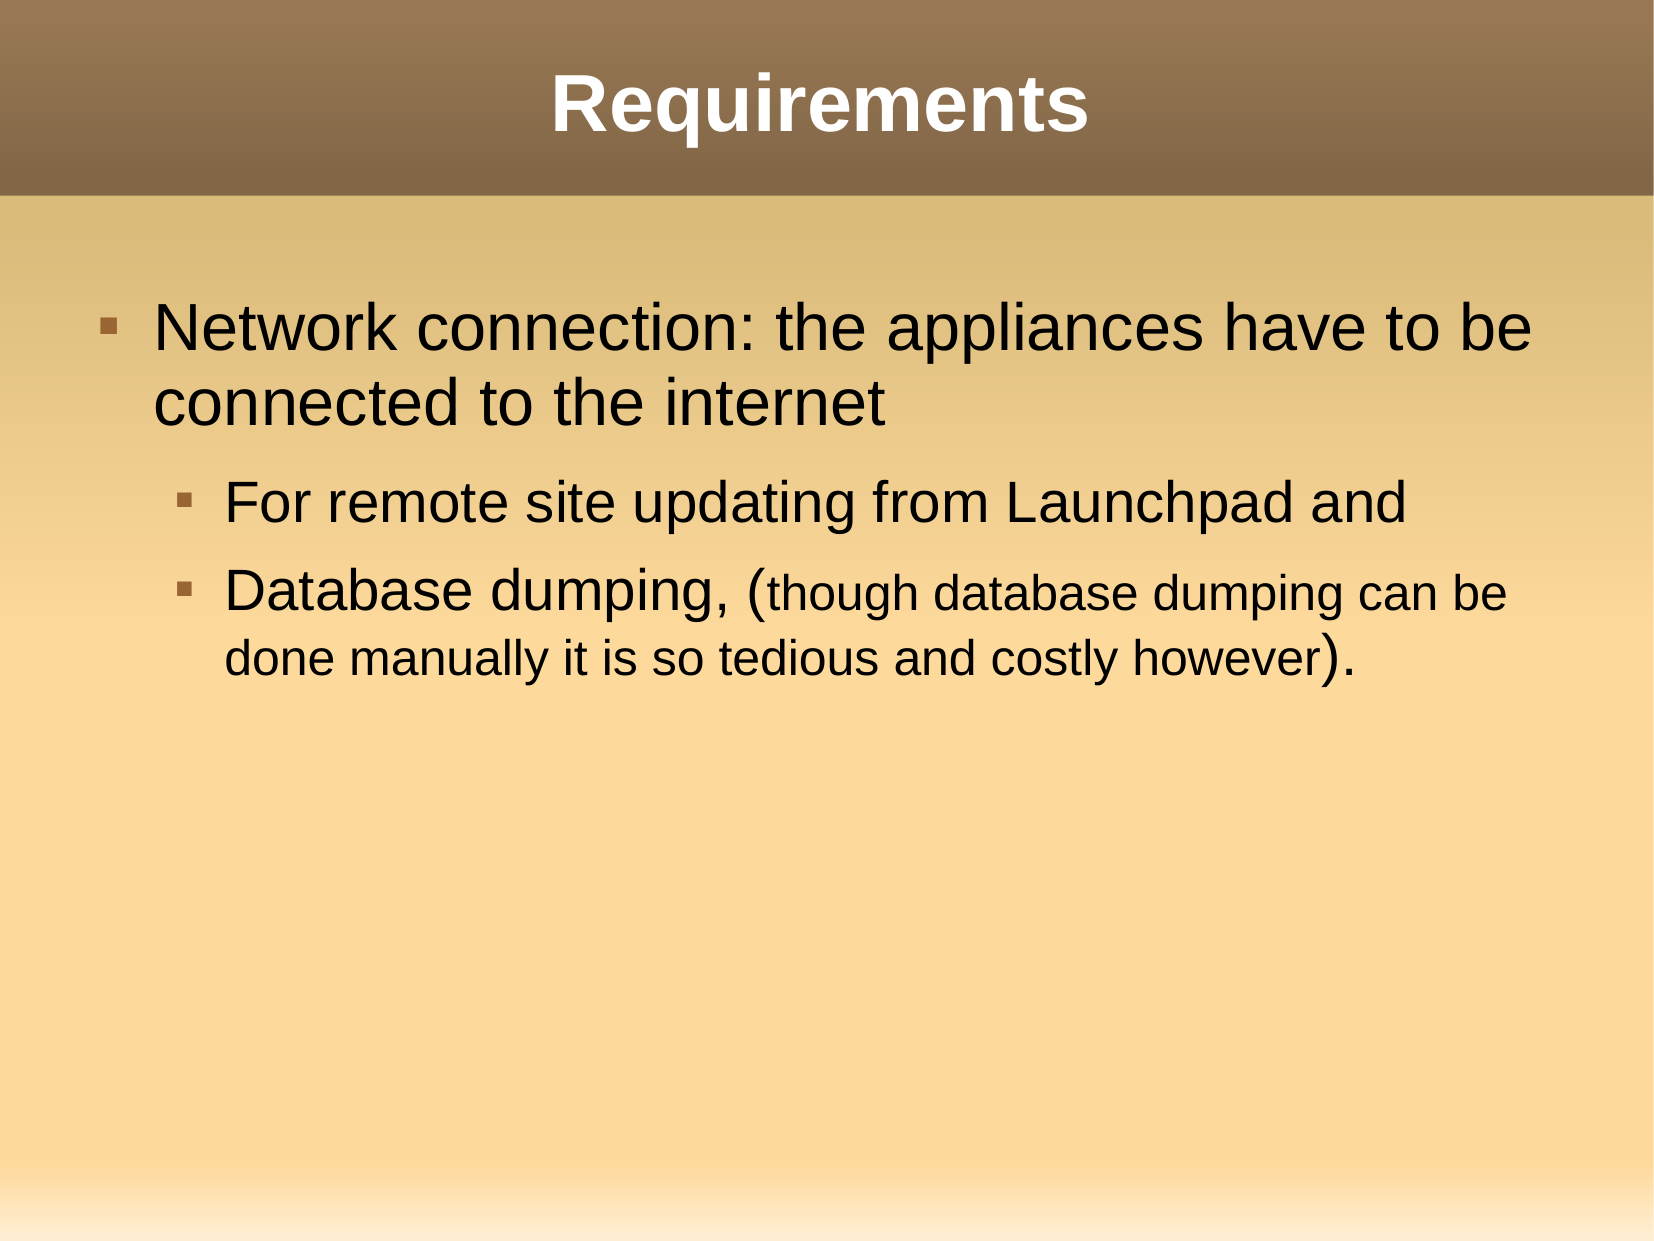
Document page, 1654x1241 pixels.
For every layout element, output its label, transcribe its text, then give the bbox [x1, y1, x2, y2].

list Network connection: the appliances have to be connected to the internet For remote site updating from Launchpad and Database dumping, (though database dumping can be done manually it is so tedious and costly however). [82, 290, 1571, 1109]
picture [0, 0, 1654, 1241]
title Requirements [76, 0, 1565, 208]
